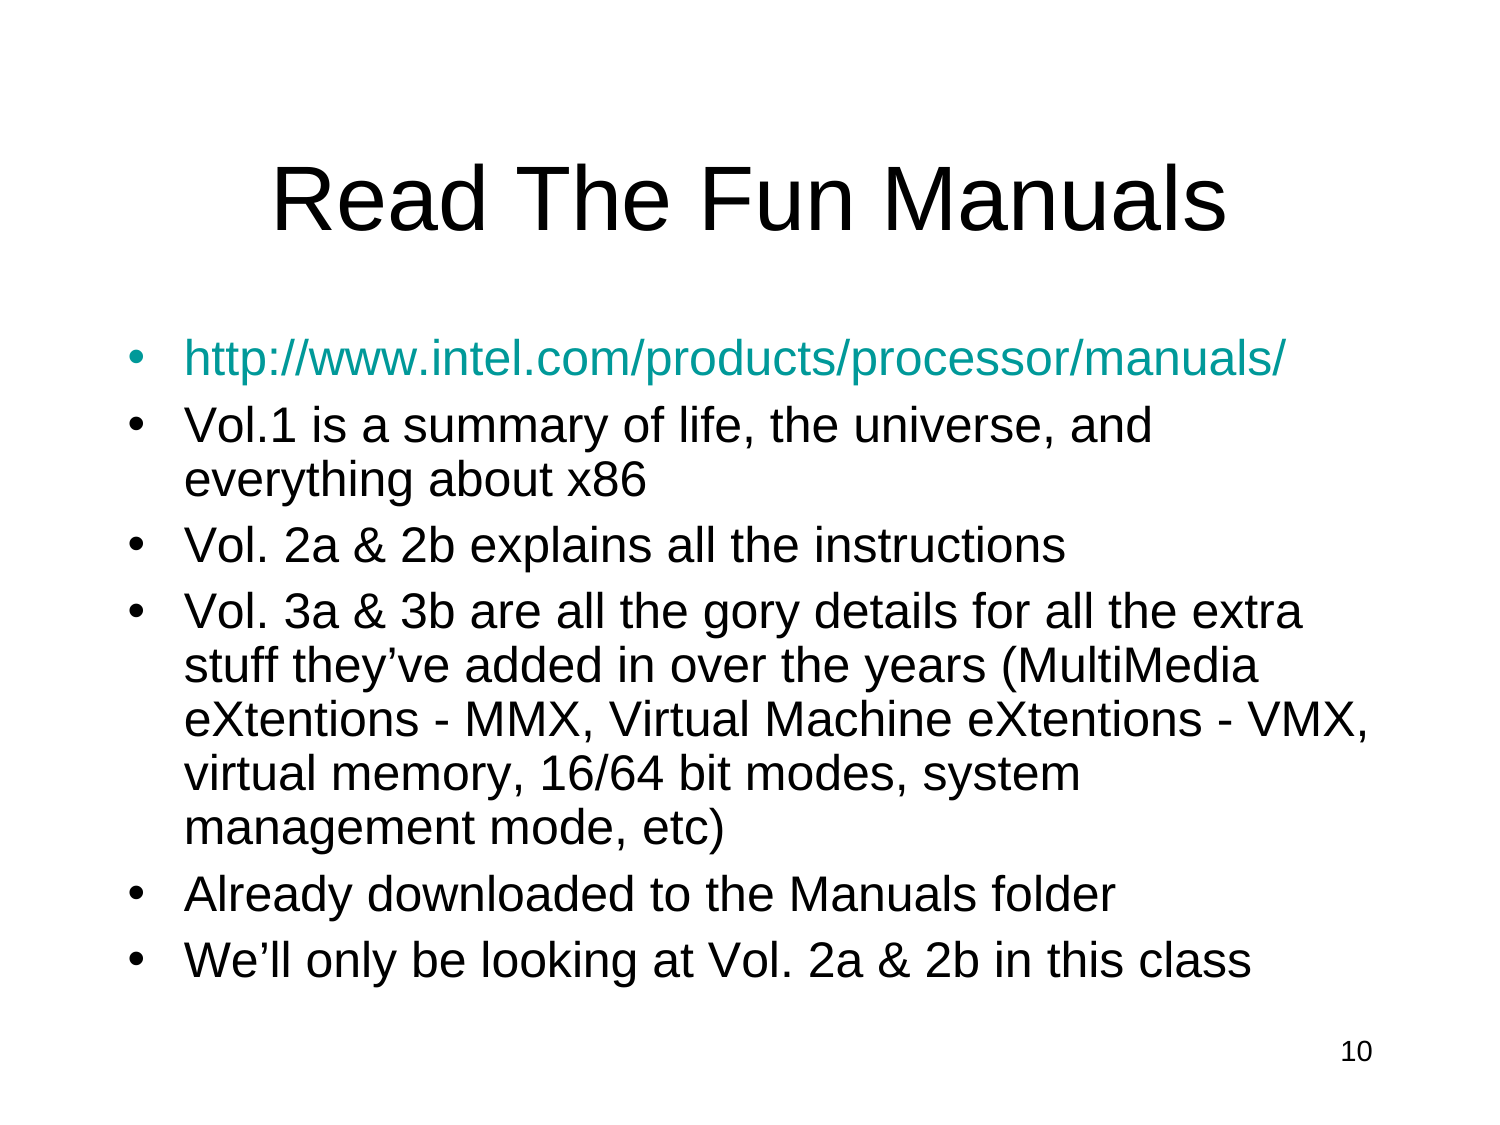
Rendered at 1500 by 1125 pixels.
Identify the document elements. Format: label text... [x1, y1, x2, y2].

text_box <number> [1074, 1025, 1388, 1101]
list http://www.intel.com/products/processor/manuals/ Vol.1 is a summary of life, the universe, and everything about x86 Vol. 2a & 2b explains all the instructions Vol. 3a & 3b are all the gory details for all the extra stuff they’ve added in over the years (MultiMedia eXtentions - MMX, Virtual Machine eXtentions - VMX, virtual memory, 16/64 bit modes, system management mode, etc) Already downloaded to the Manuals folder We’ll only be looking at Vol. 2a & 2b in this class [112, 324, 1388, 1001]
title Read The Fun Manuals [112, 99, 1388, 288]
